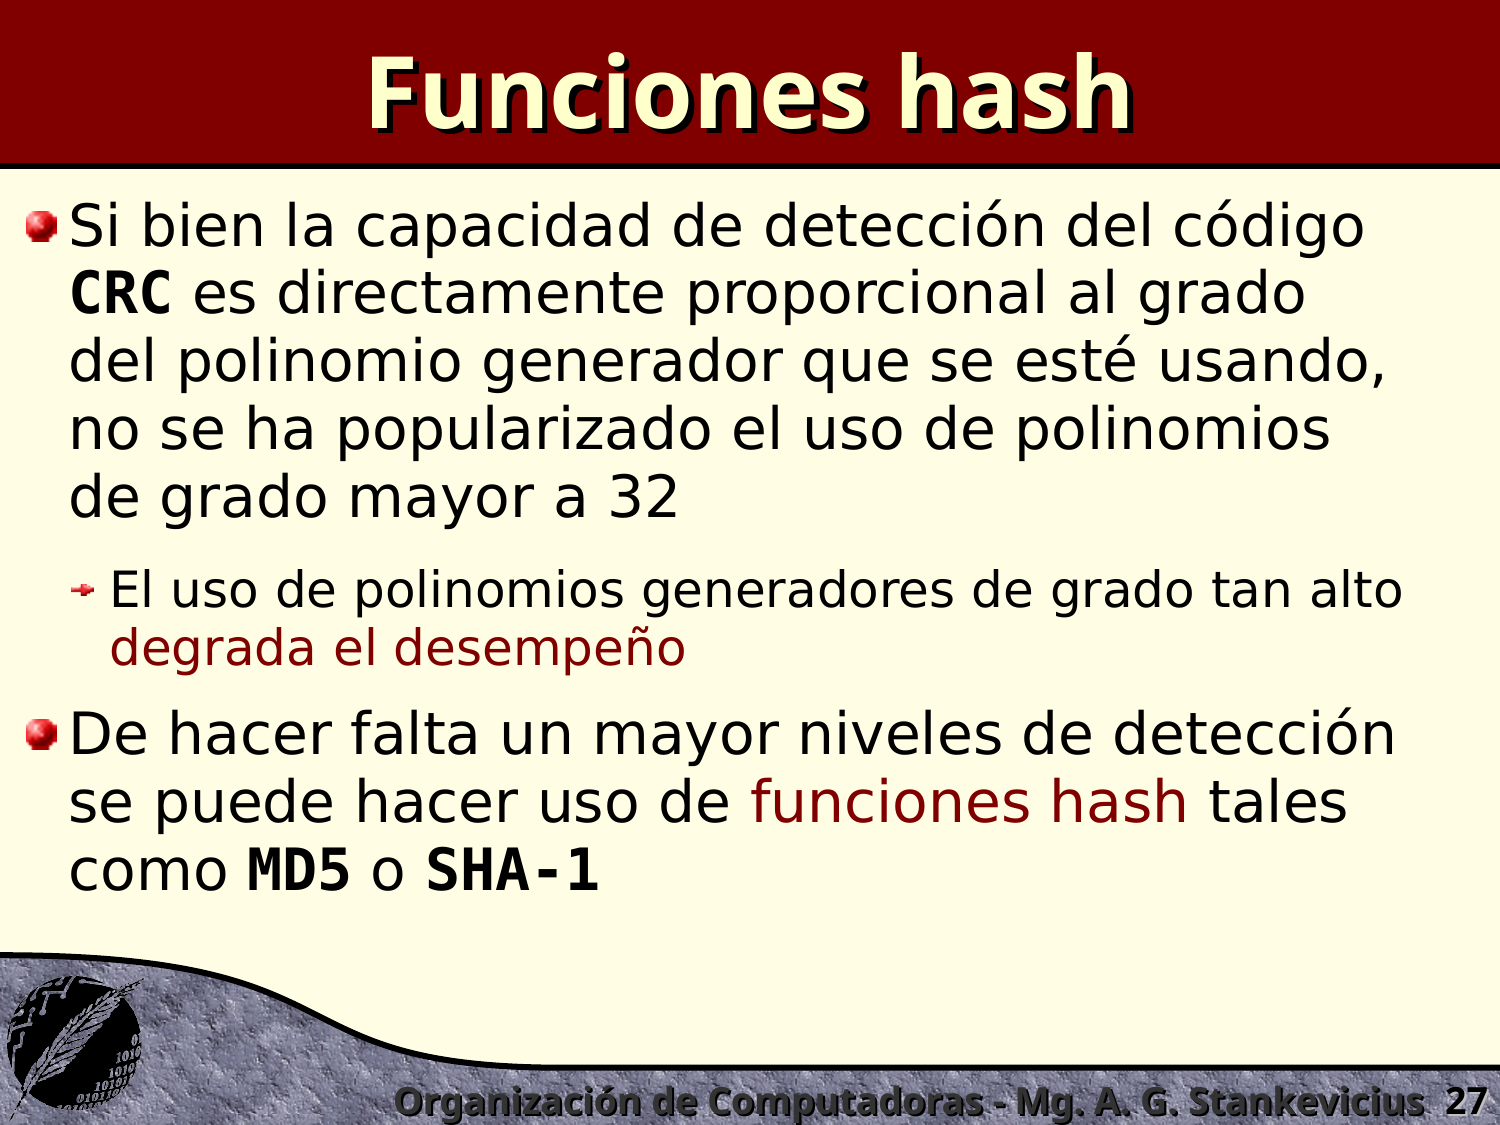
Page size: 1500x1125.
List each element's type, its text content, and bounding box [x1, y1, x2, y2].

picture [448, 1100, 455, 1110]
picture [0, 959, 1500, 1125]
picture [1058, 1100, 1065, 1110]
title Funciones hash [15, 5, 1485, 160]
list Si bien la capacidad de detección del código CRC es directamente proporcional al grado del polinomio generador que se esté usando, no se ha popularizado el uso de polinomios de grado mayor a 32 El uso de polinomios generadores de grado tan alto degrada el desempeño De hacer falta un mayor niveles de detección se puede hacer uso de funciones hash tales como MD5 o SHA-1 [11, 192, 1486, 935]
picture [802, 1100, 806, 1110]
